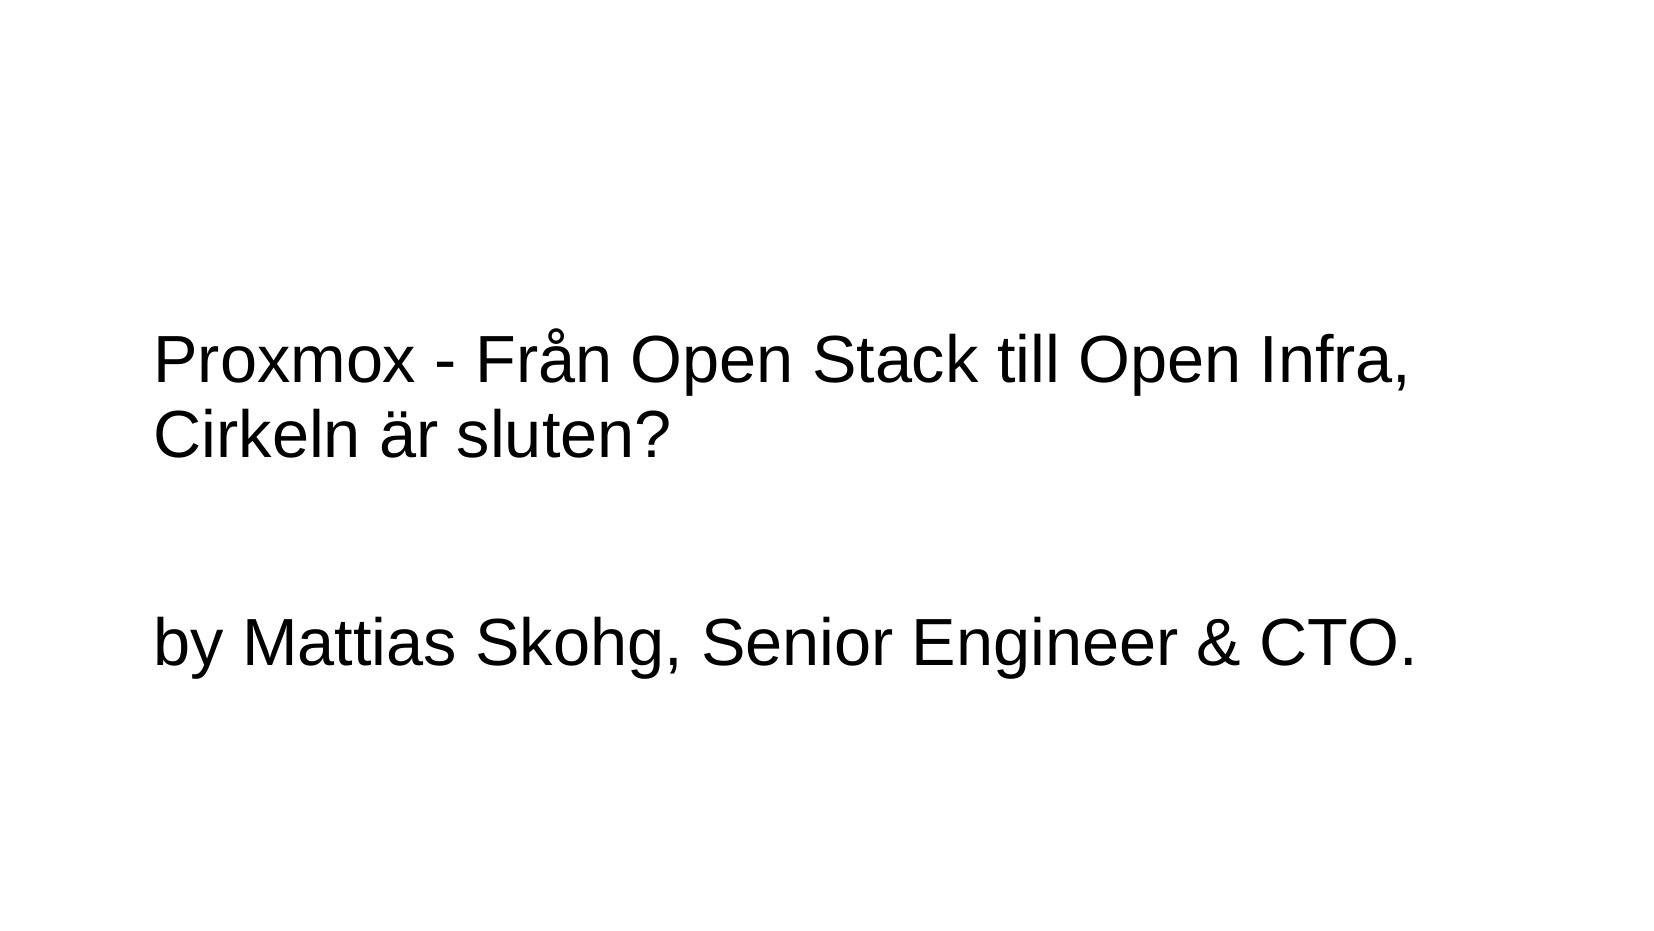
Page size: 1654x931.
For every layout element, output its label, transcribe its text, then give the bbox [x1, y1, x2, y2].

list Proxmox - Från Open Stack till Open Infra, Cirkeln är sluten? by Mattias Skohg, Senior Engineer & CTO. [82, 217, 1571, 758]
